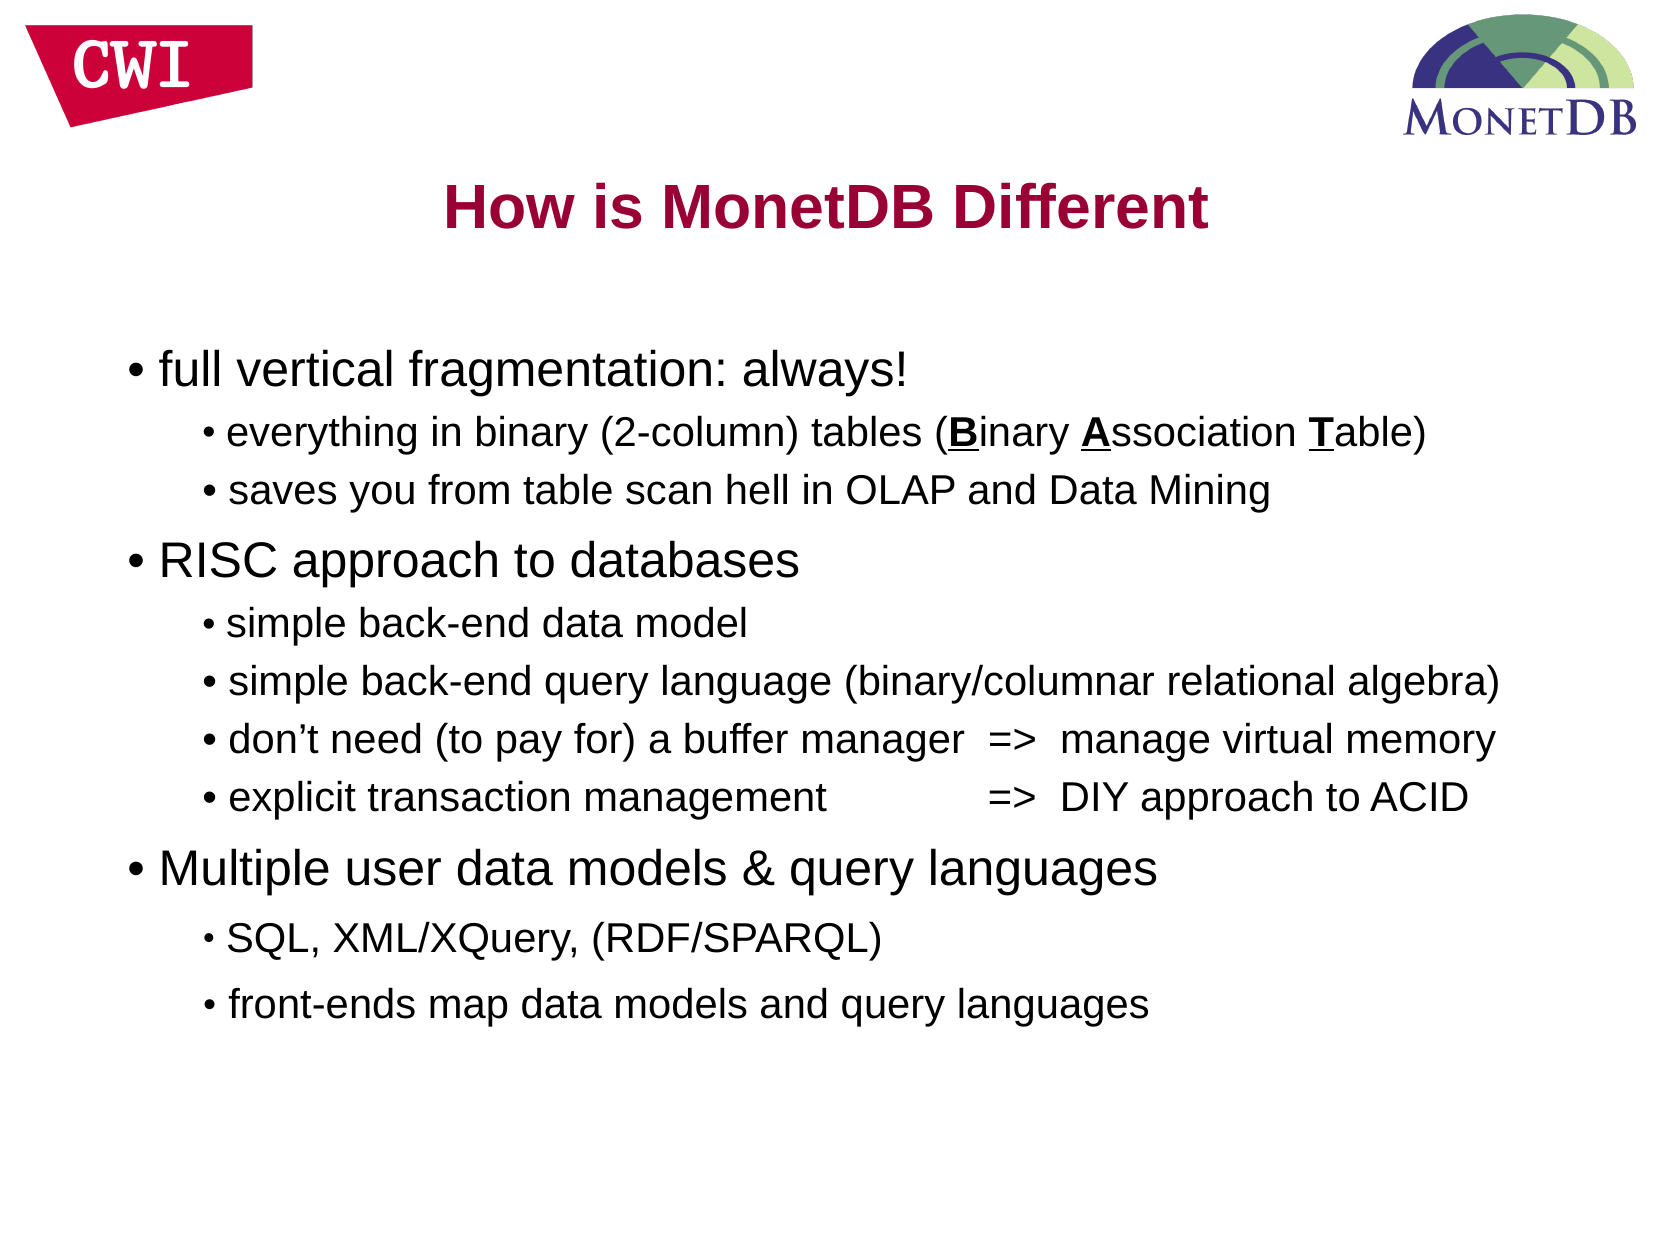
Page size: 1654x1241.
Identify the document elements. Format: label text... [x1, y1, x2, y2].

text_box full vertical fragmentation: always! everything in binary (2-column) tables (Binary Association Table) saves you from table scan hell in OLAP and Data Mining RISC approach to databases simple back-end data model simple back-end query language (binary/columnar relational algebra) don’t need (to pay for) a buffer manager => manage virtual memory explicit transaction management => DIY approach to ACID Multiple user data models & query languages SQL, XML/XQuery, (RDF/SPARQL) front-ends map data models and query languages [112, 337, 1654, 1036]
picture [1403, 14, 1636, 135]
text_box How is MonetDB Different [0, 168, 1654, 249]
picture [0, 0, 278, 150]
